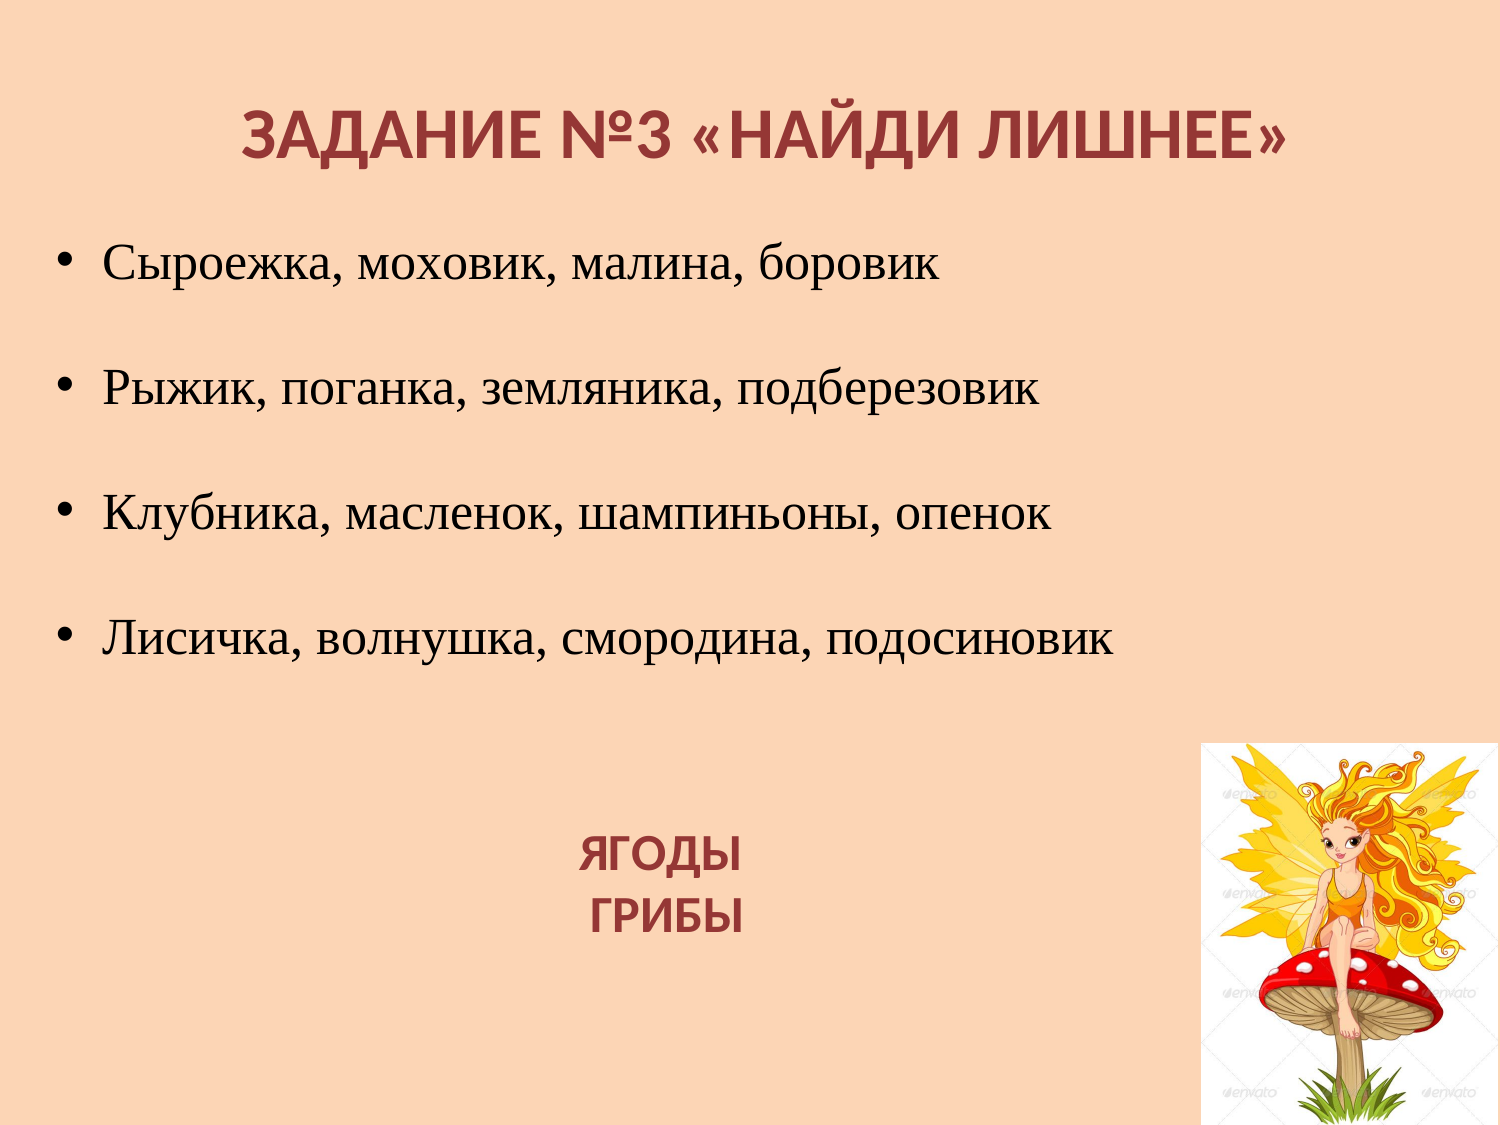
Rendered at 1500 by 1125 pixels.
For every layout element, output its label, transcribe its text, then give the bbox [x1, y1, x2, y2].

text_box ЯГОДЫ ГРИБЫ [171, 810, 1164, 952]
text_box Сыроежка, моховик, малина, боровик Рыжик, поганка, земляника, подберезовик Клубника, масленок, шампиньоны, опенок Лисичка, волнушка, смородина, подосиновик [41, 219, 1247, 673]
picture [1201, 743, 1498, 1125]
text_box ЗАДАНИЕ №3 «НАЙДИ ЛИШНЕЕ» [76, 78, 1459, 182]
